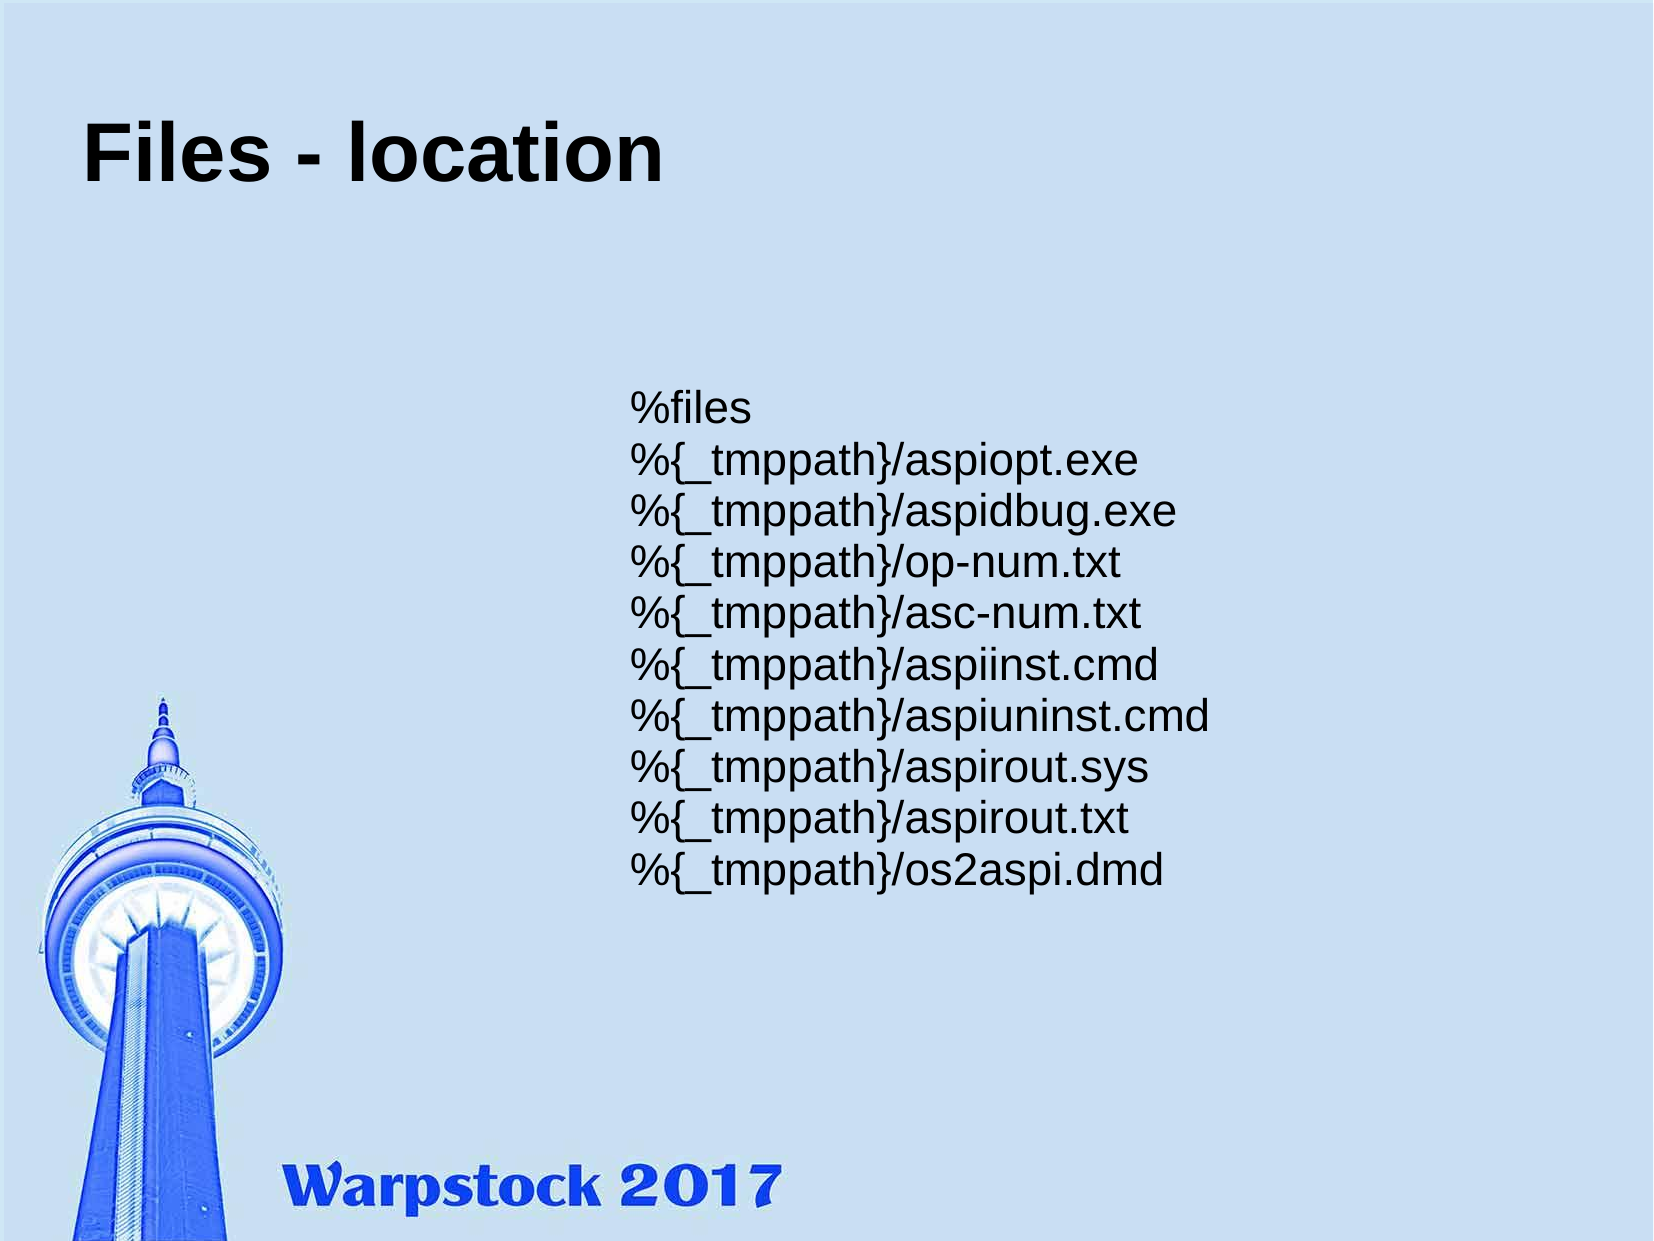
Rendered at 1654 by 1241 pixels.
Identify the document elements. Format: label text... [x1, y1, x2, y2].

title Files - location [82, 49, 1571, 257]
picture [4, 3, 1654, 1241]
text_box %files %{_tmppath}/aspiopt.exe %{_tmppath}/aspidbug.exe %{_tmppath}/op-num.txt %{_tmppath}/asc-num.txt %{_tmppath}/aspiinst.cmd %{_tmppath}/aspiuninst.cmd %{_tmppath}/aspirout.sys %{_tmppath}/aspirout.txt %{_tmppath}/os2aspi.dmd [615, 375, 1471, 991]
